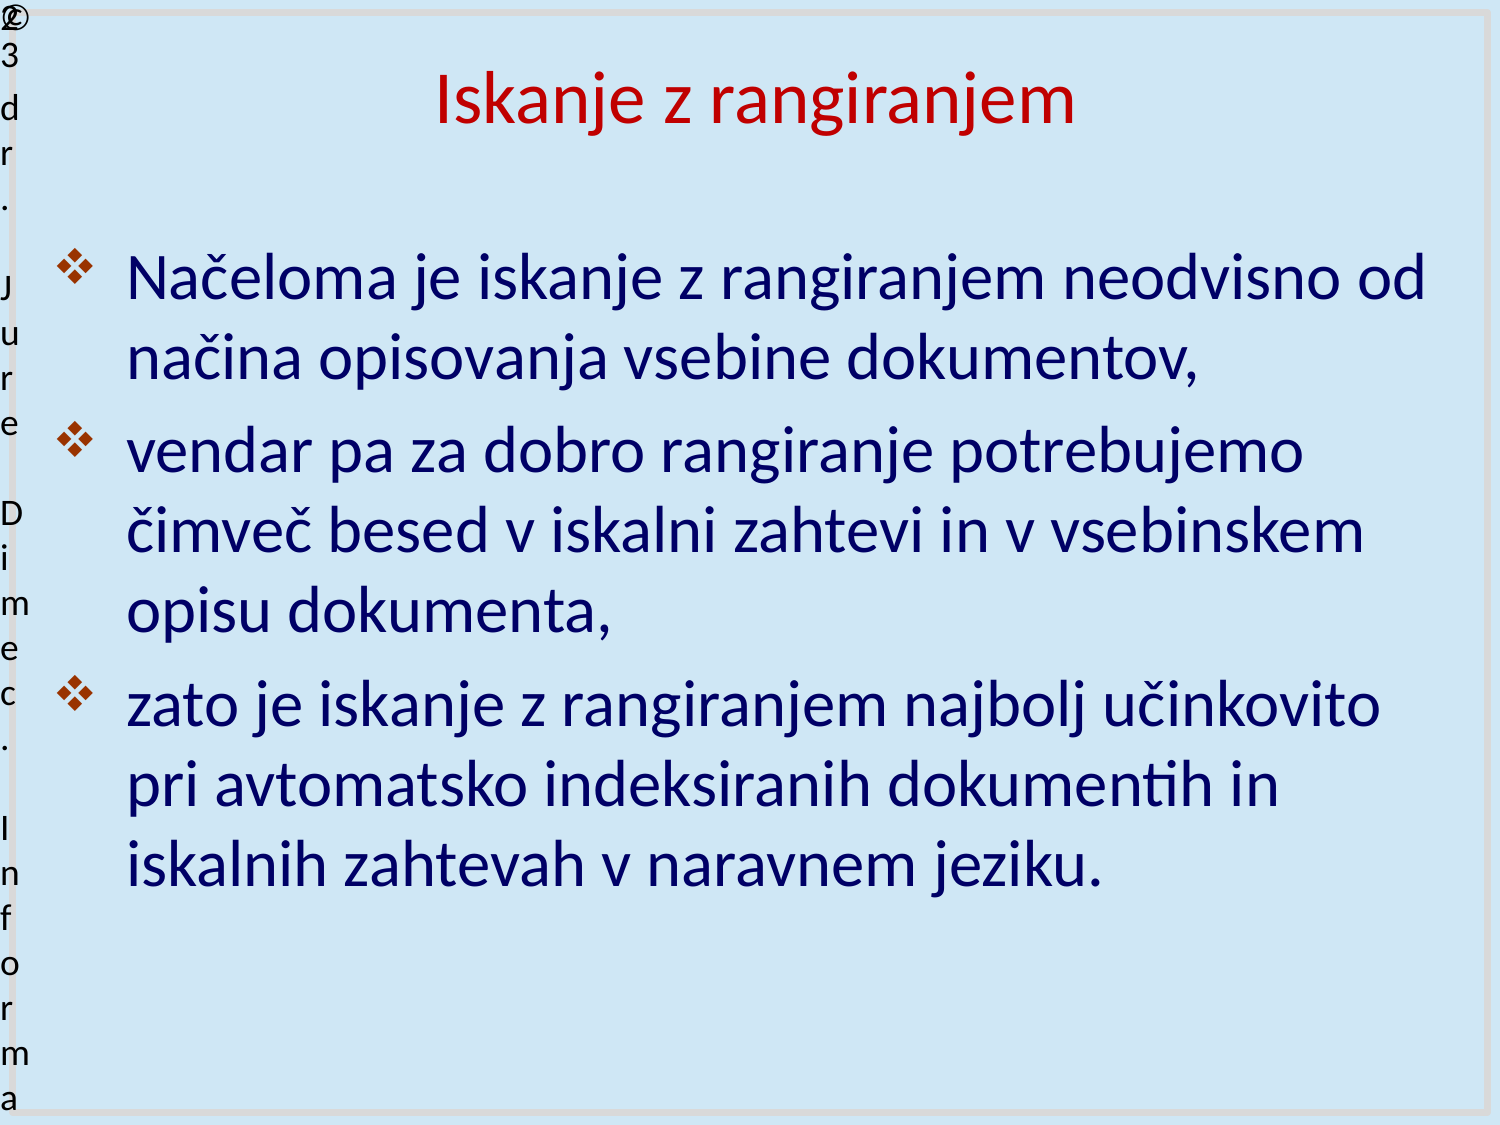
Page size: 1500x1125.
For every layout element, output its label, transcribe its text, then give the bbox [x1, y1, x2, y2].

title Iskanje z rangiranjem [37, 37, 1475, 150]
list Načeloma je iskanje z rangiranjem neodvisno od načina opisovanja vsebine dokumentov, vendar pa za dobro rangiranje potrebujemo čimveč besed v iskalni zahtevi in v vsebinskem opisu dokumenta, zato je iskanje z rangiranjem najbolj učinkovito pri avtomatsko indeksiranih dokumentih in iskalnih zahtevah v naravnem jeziku. [37, 224, 1475, 1050]
